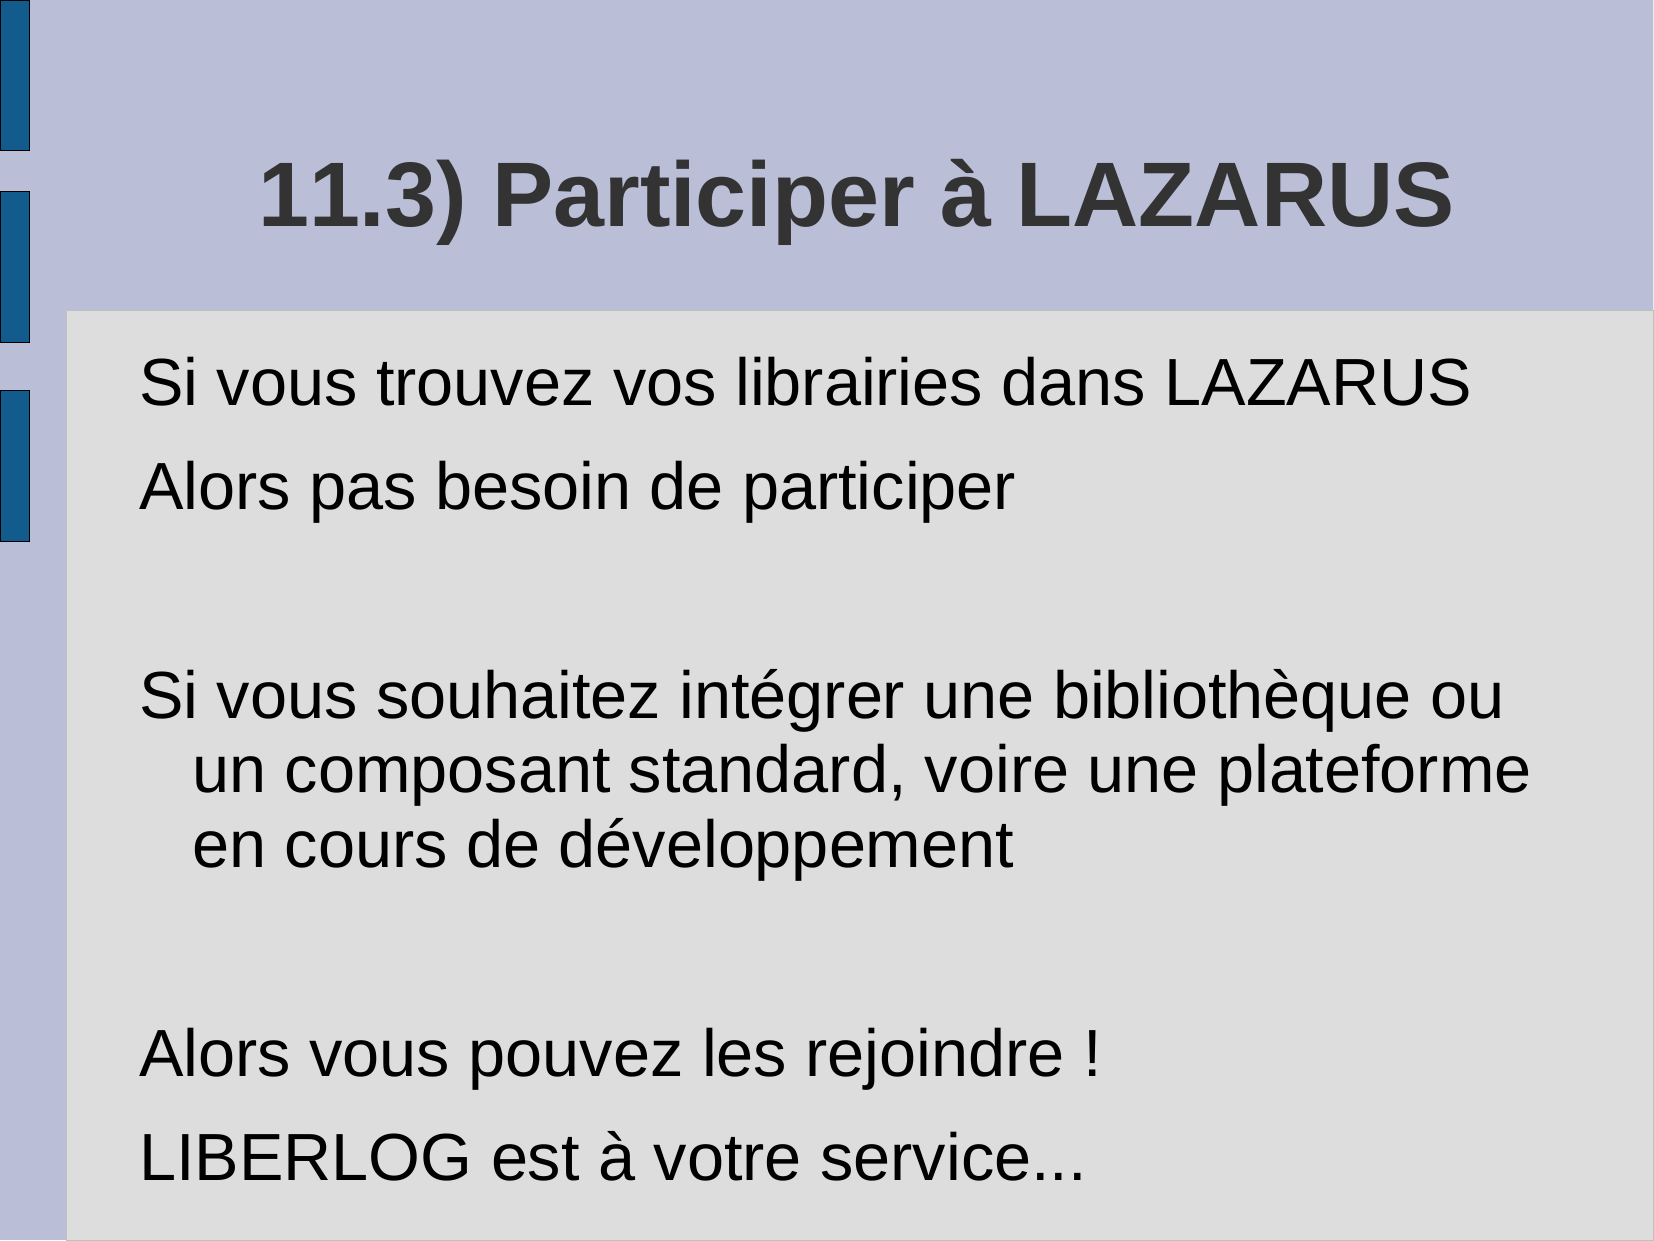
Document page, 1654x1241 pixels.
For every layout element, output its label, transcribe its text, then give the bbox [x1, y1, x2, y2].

list Si vous trouvez vos librairies dans LAZARUS Alors pas besoin de participer Si vous souhaitez intégrer une bibliothèque ou un composant standard, voire une plateforme en cours de développement Alors vous pouvez les rejoindre ! LIBERLOG est à votre service... [121, 344, 1534, 1195]
title 11.3) Participer à LAZARUS [121, 91, 1534, 299]
